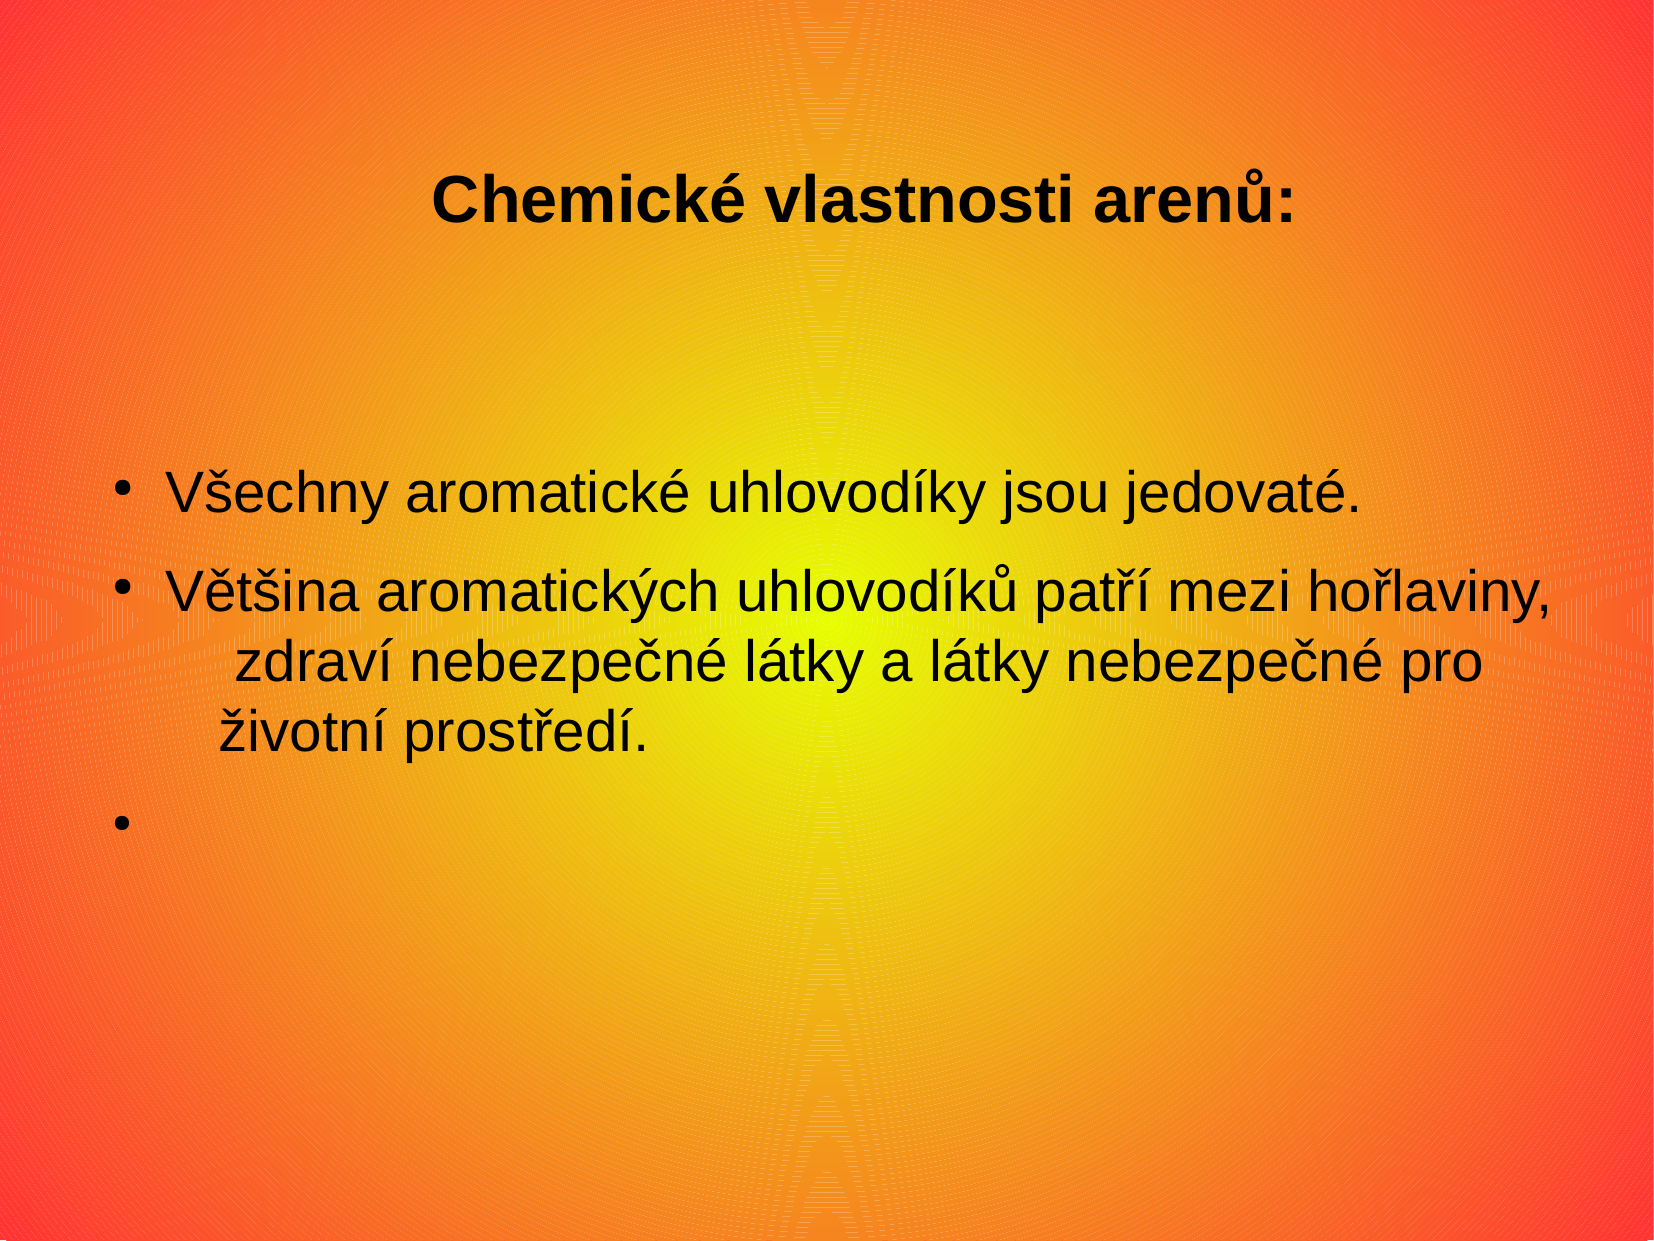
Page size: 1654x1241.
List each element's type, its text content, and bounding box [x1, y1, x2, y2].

list Chemické vlastnosti arenů: Všechny aromatické uhlovodíky jsou jedovaté. Většina aromatických uhlovodíků patří mezi hořlaviny, zdraví nebezpečné látky a látky nebezpečné pro životní prostředí. [76, 60, 1565, 880]
